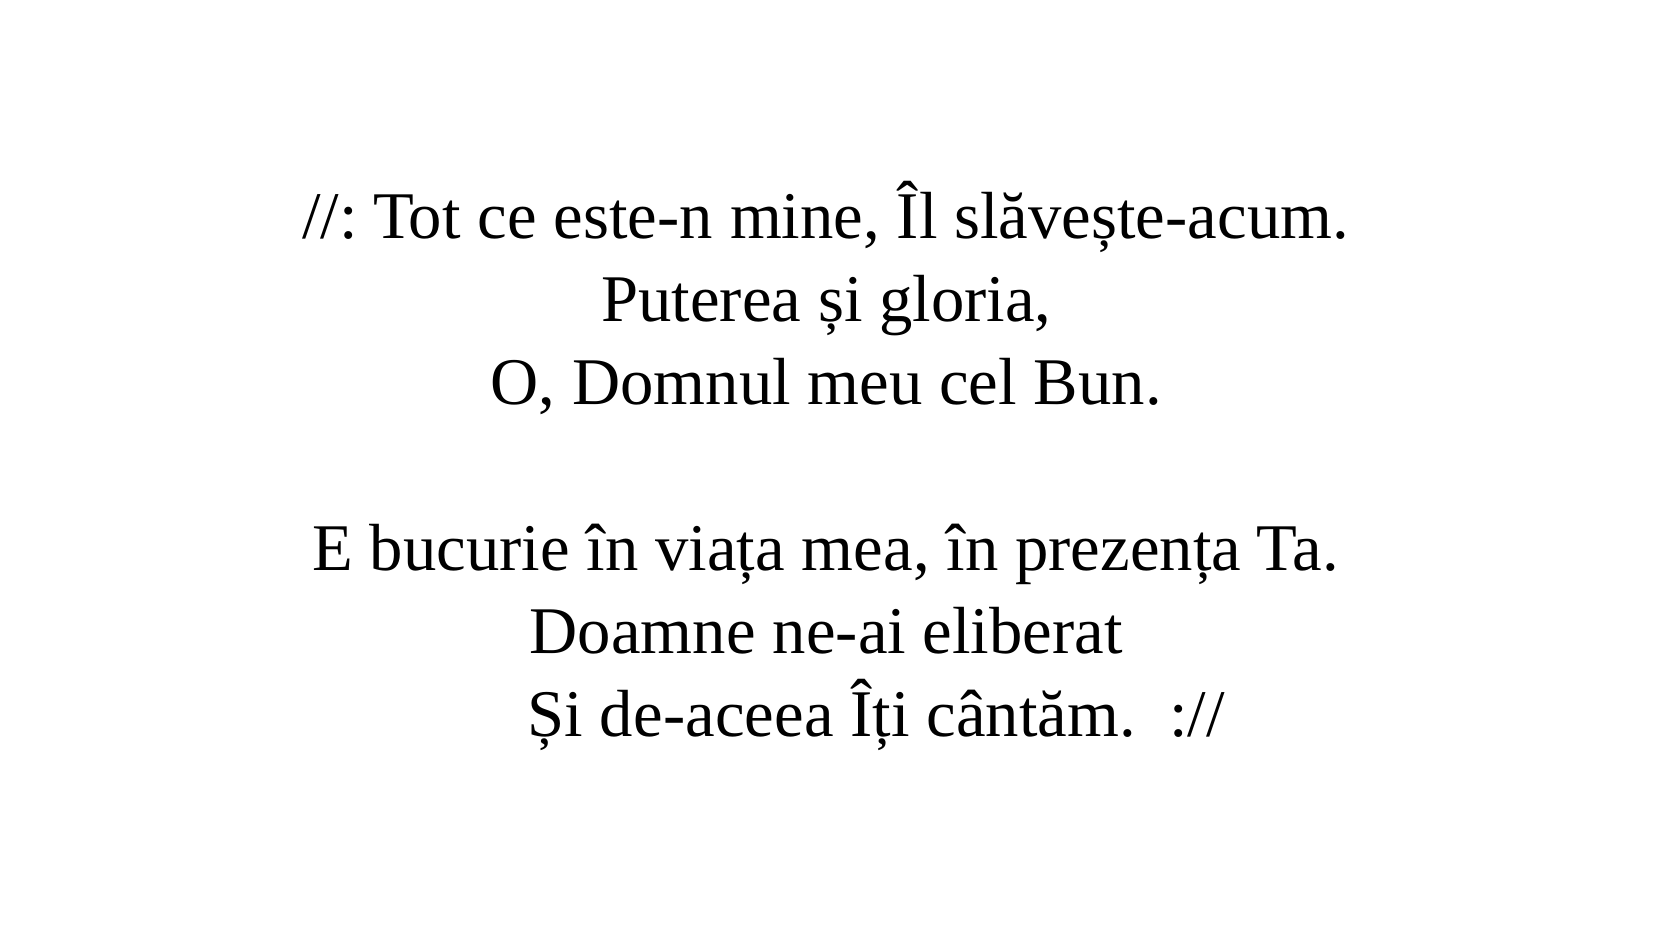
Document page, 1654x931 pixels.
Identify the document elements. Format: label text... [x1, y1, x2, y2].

subtitle //: Tot ce este-n mine, Îl slăvește-acum. Puterea și gloria, O, Domnul meu cel Bun. E bucurie în viața mea, în prezența Ta. Doamne ne-ai eliberat Și de-aceea Îți cântăm. :// [300, 150, 1354, 781]
